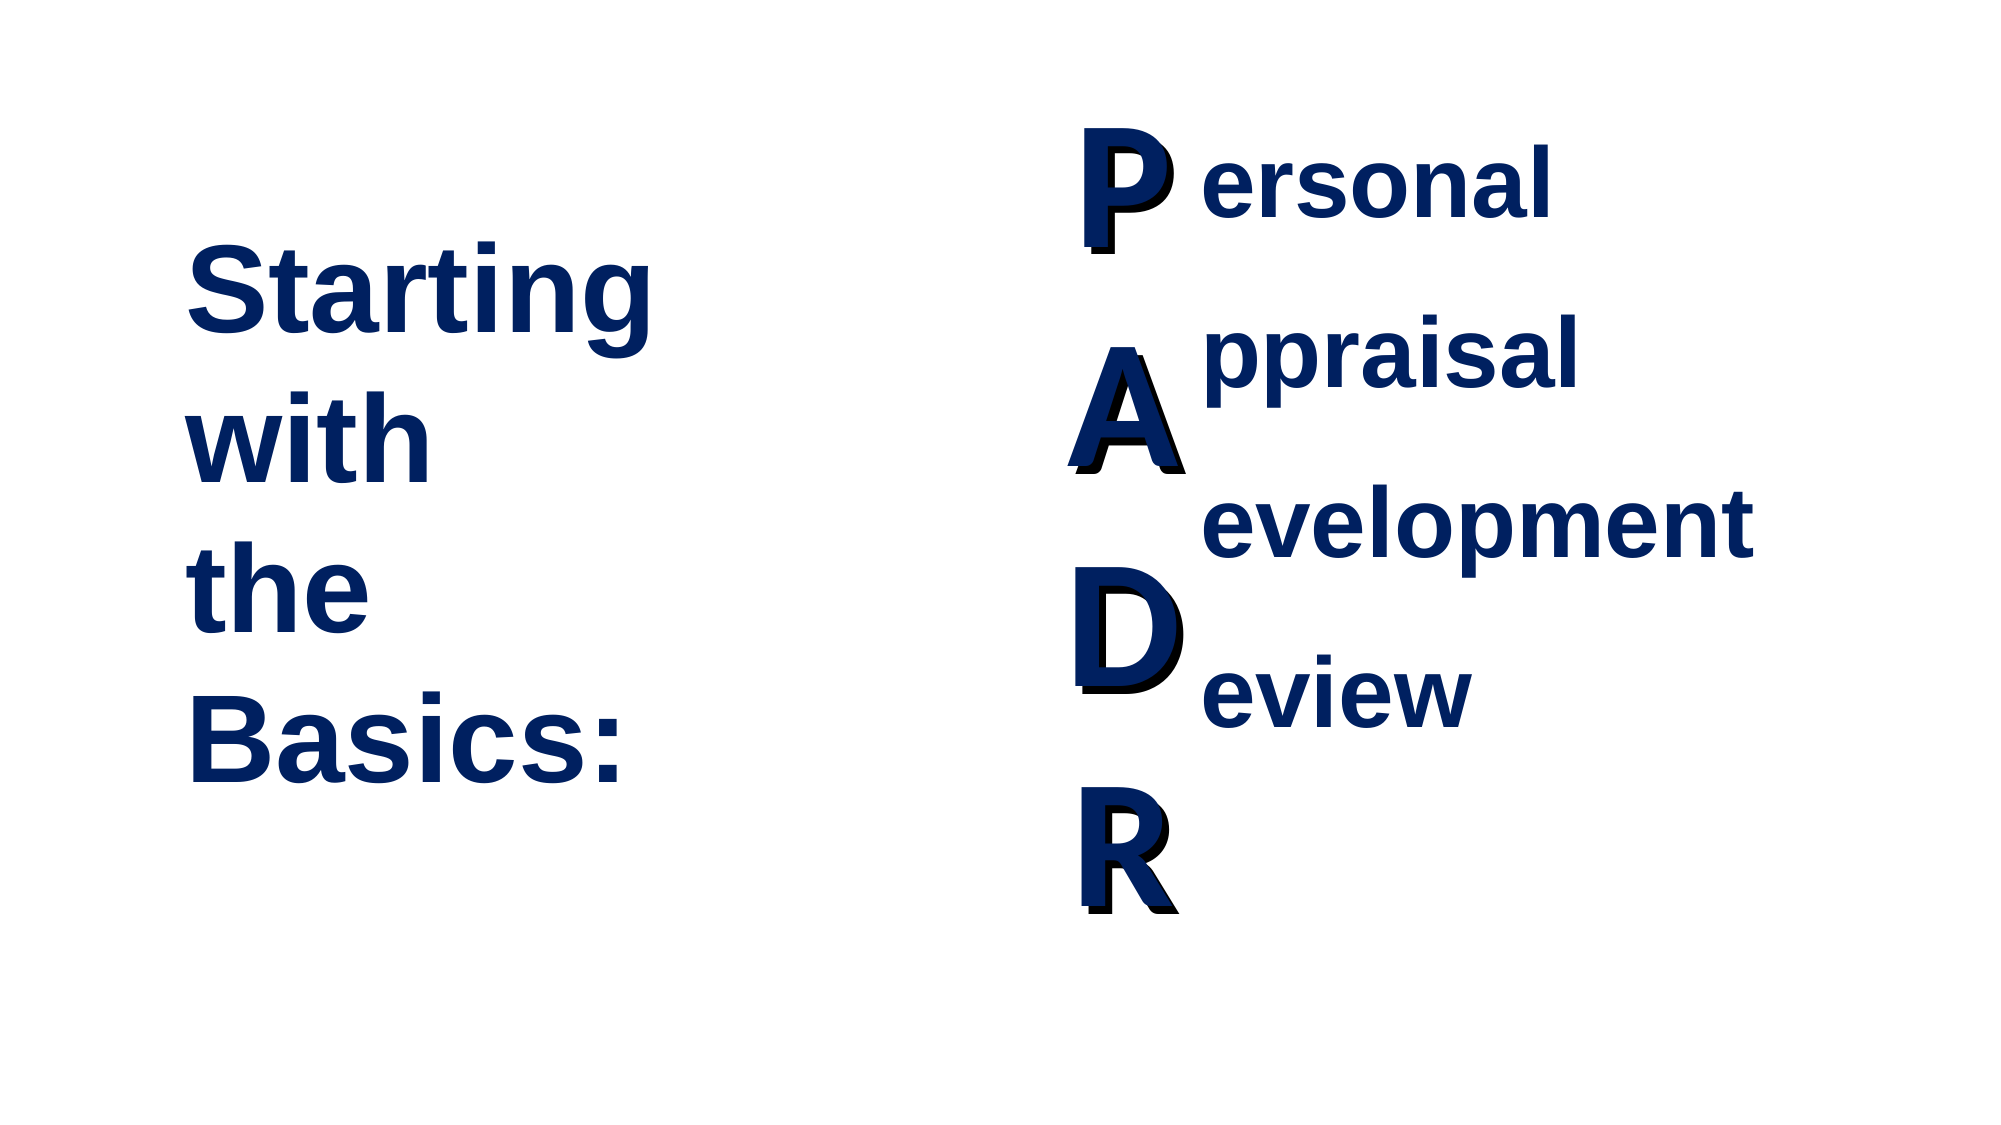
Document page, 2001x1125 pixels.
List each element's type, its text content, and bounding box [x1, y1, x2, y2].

list ersonal ppraisal evelopment eview [1185, 110, 1891, 956]
text_box Starting with the Basics: [170, 200, 953, 973]
text_box P A D R [1034, 56, 1213, 951]
